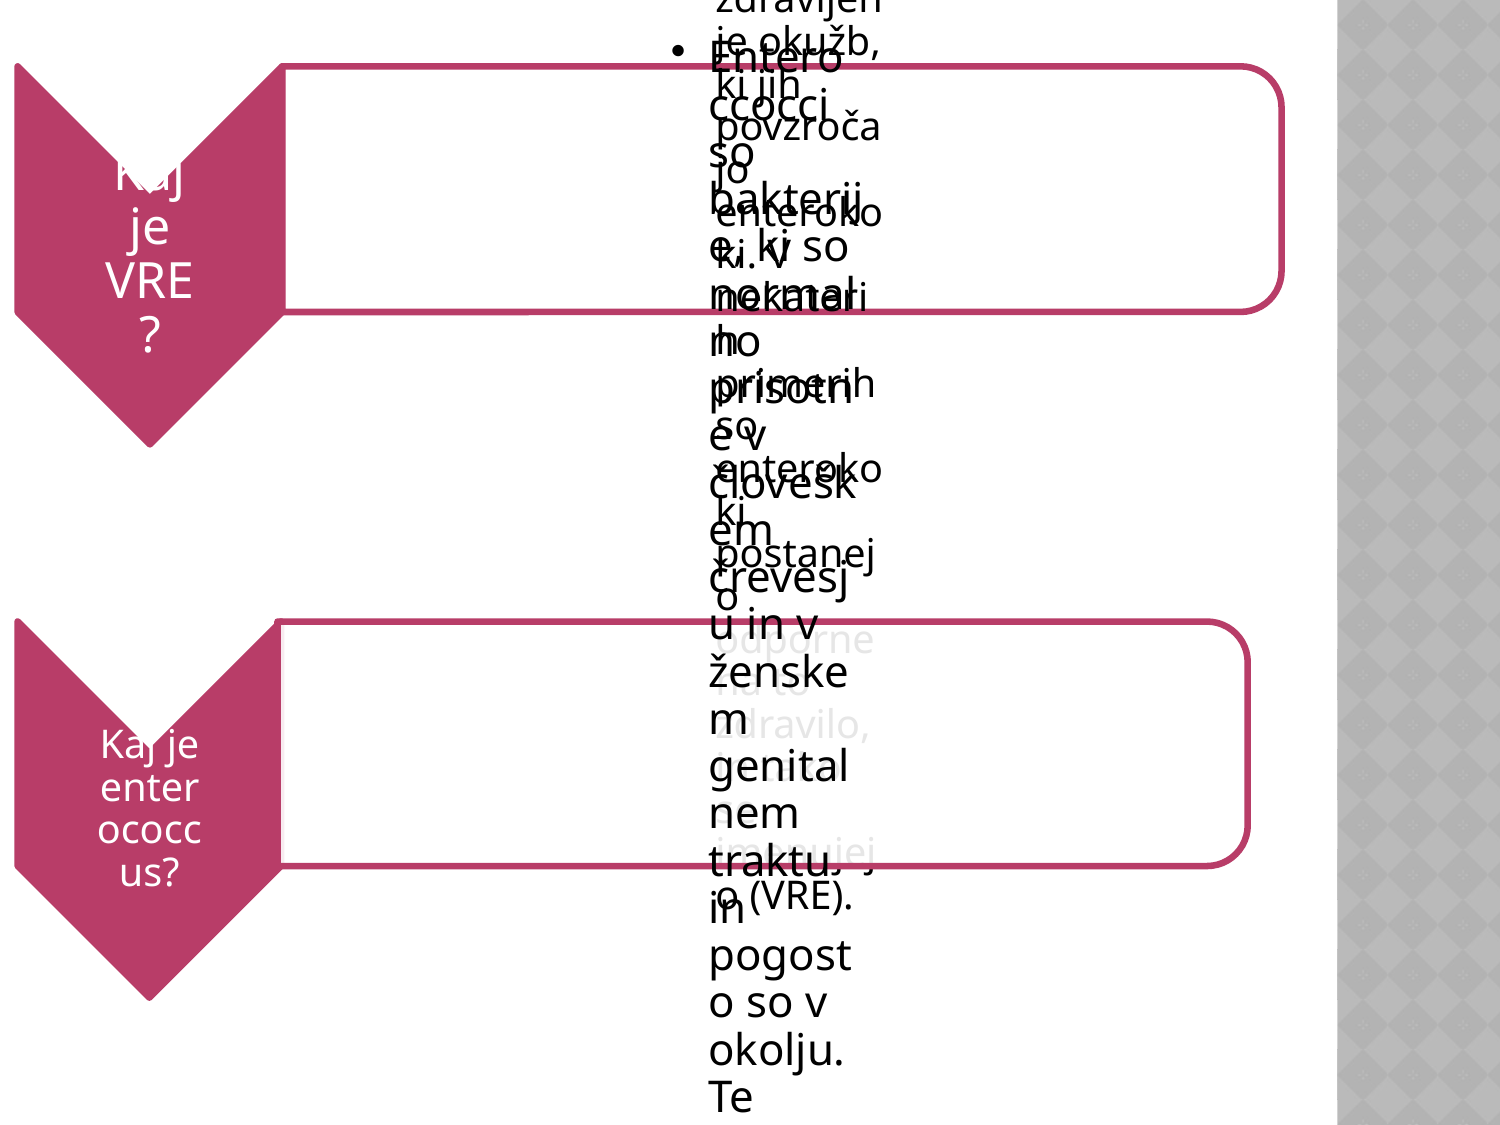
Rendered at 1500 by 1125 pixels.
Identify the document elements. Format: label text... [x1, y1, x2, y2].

text_box Kaj je enterococcus? [17, 621, 280, 998]
text_box vankomicin odporni enterokoki Vankomicin je antibiotik, ki se pogosto uporablja za zdravljenje okužb, ki jih povzročajo enterokoki. V nekaterih primerih so enterokoki postanejo odporne na to zdravilo, in tako se imenujejo (VRE). [282, 66, 1282, 312]
text_box Enteroccocci so bakterije, ki so normalno prisotne v človeškem črevesju in v ženskem genitalnem traktu in pogosto so v okolju. Te bakterije lahko včasih povzročajo okužbe. [277, 621, 1248, 867]
text_box Kaj je VRE? [17, 66, 283, 445]
